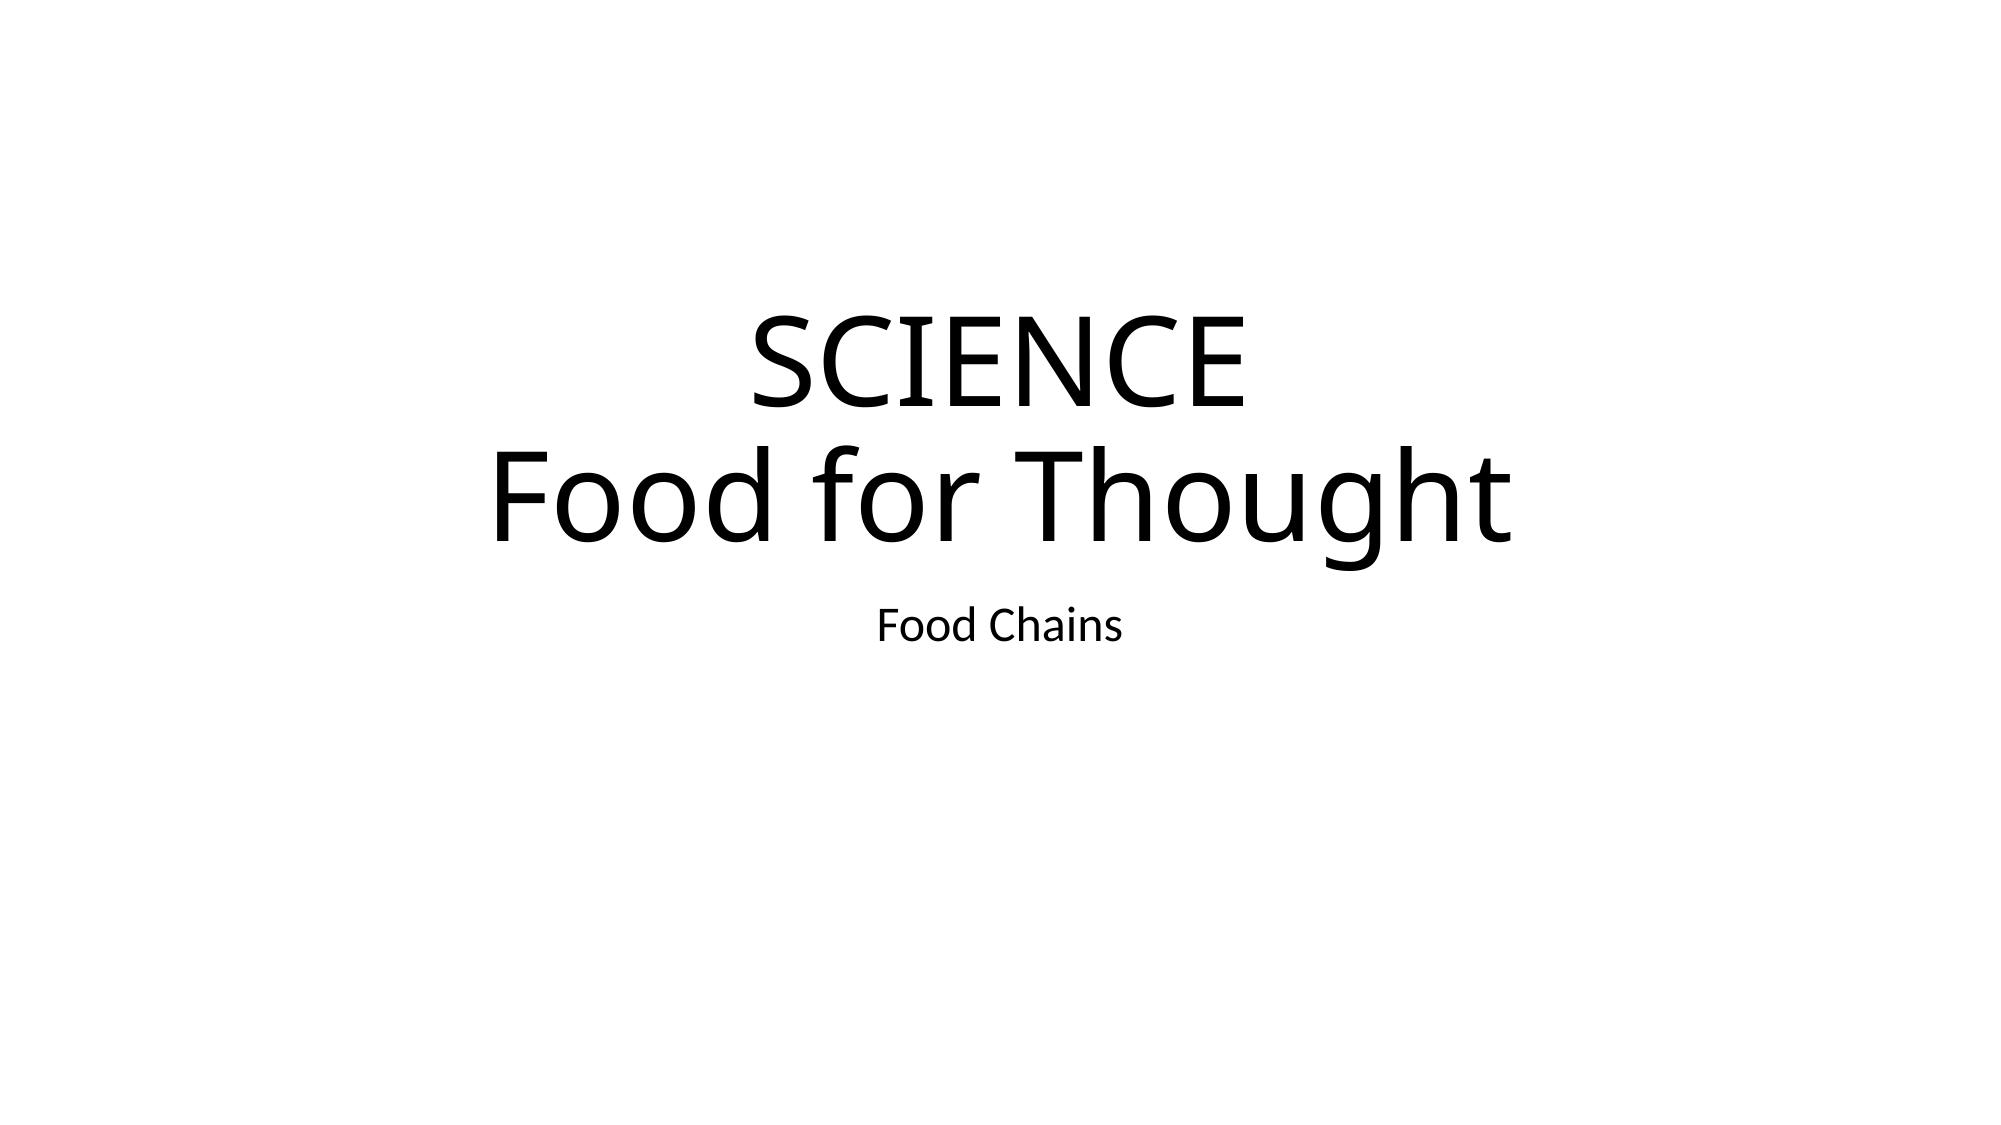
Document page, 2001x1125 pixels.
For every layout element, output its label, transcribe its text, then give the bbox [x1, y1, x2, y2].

title SCIENCE Food for Thought [249, 184, 1750, 576]
subtitle Food Chains [249, 590, 1750, 863]
